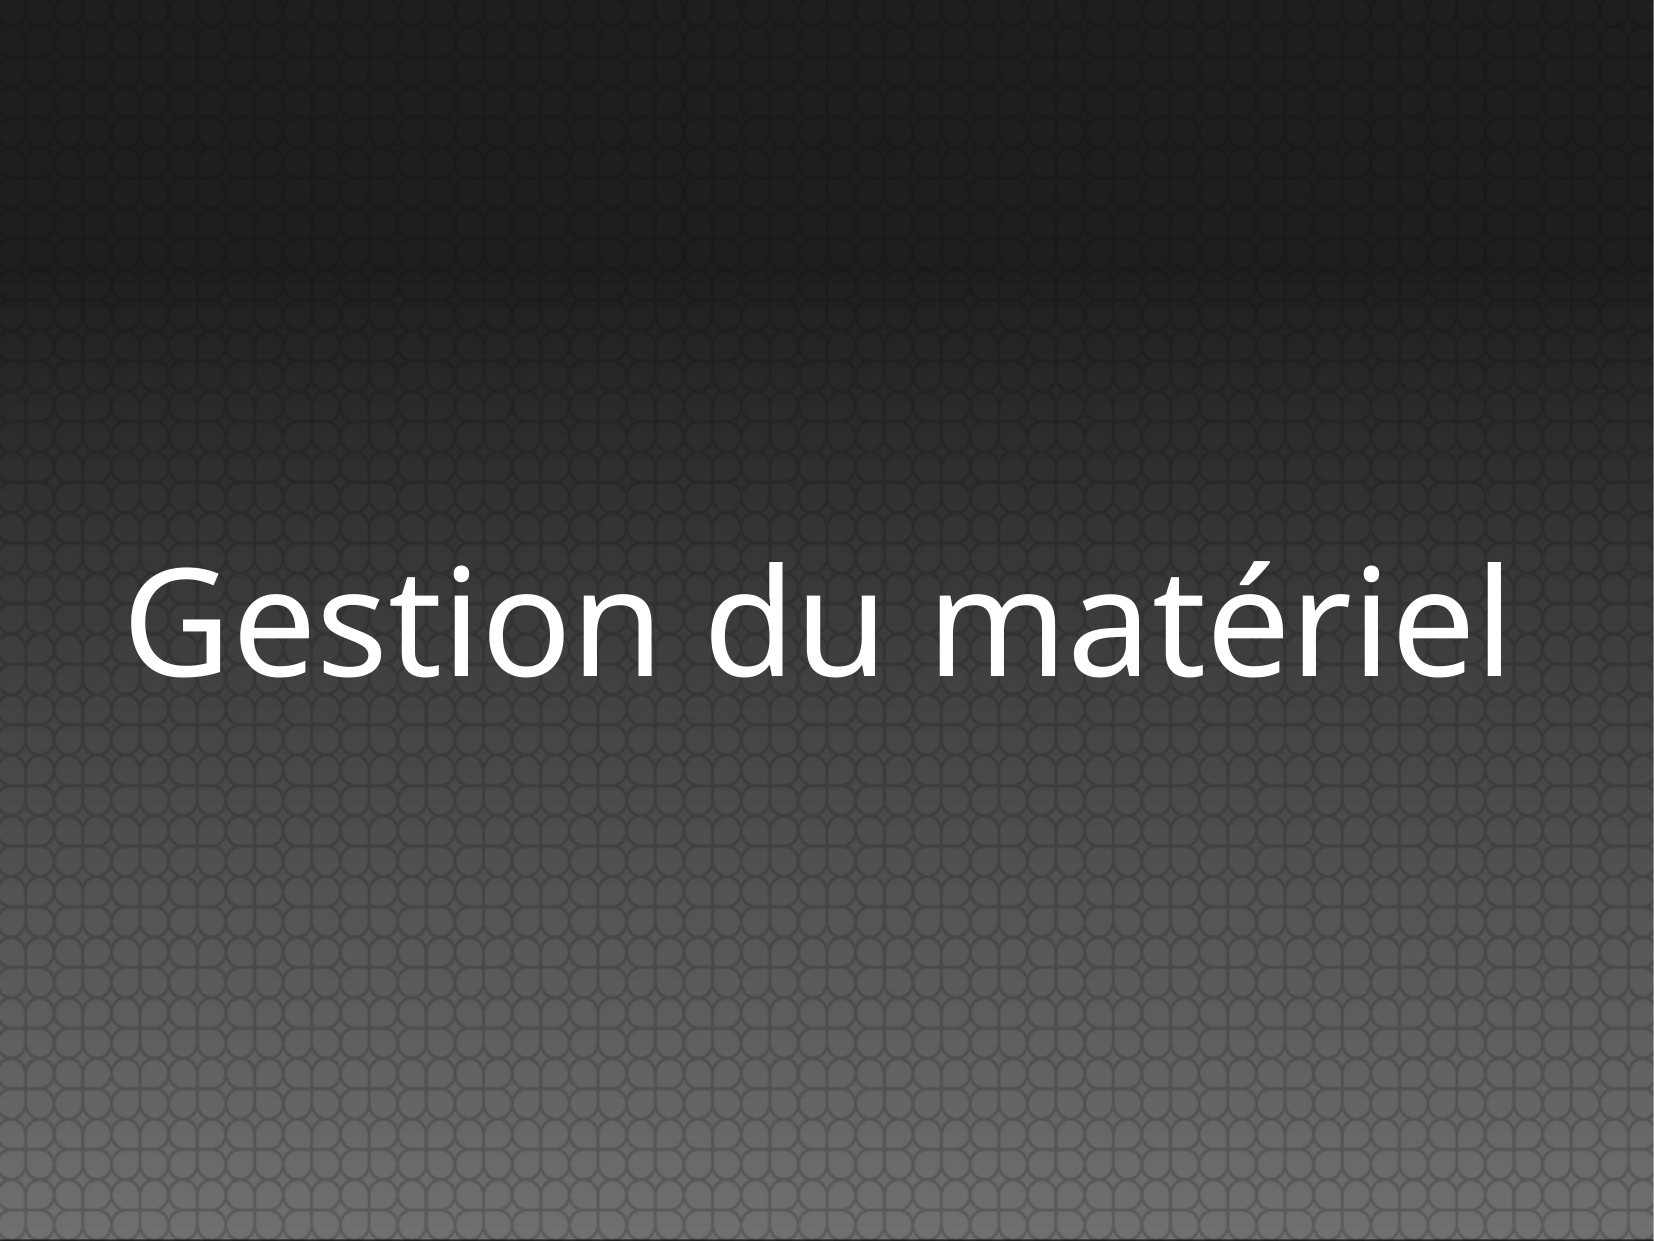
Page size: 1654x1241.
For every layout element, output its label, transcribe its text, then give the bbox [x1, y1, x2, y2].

picture [0, 0, 1654, 1241]
title Gestion du matériel [75, 451, 1564, 787]
